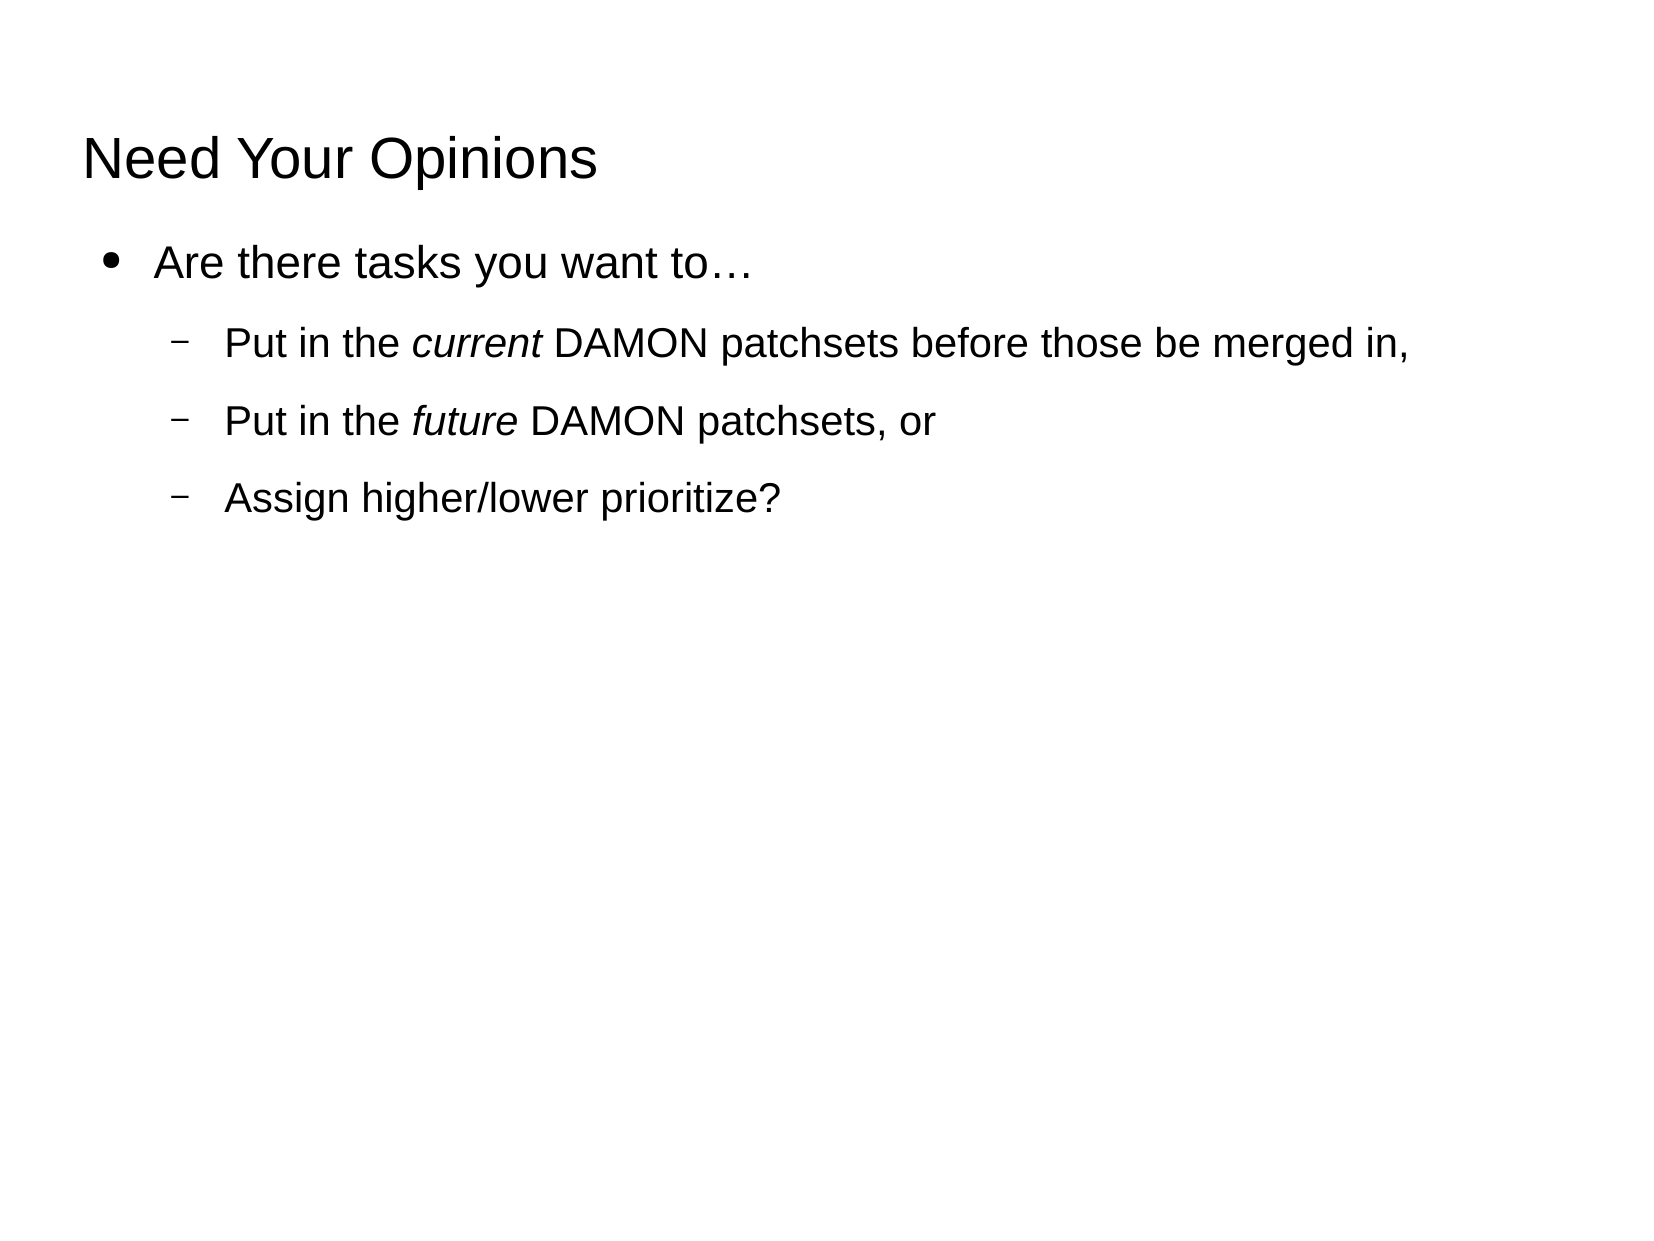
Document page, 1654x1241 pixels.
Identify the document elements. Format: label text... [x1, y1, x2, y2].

title Need Your Opinions [82, 108, 1571, 210]
list Are there tasks you want to… Put in the current DAMON patchsets before those be merged in, Put in the future DAMON patchsets, or Assign higher/lower prioritize? [82, 236, 1571, 1111]
